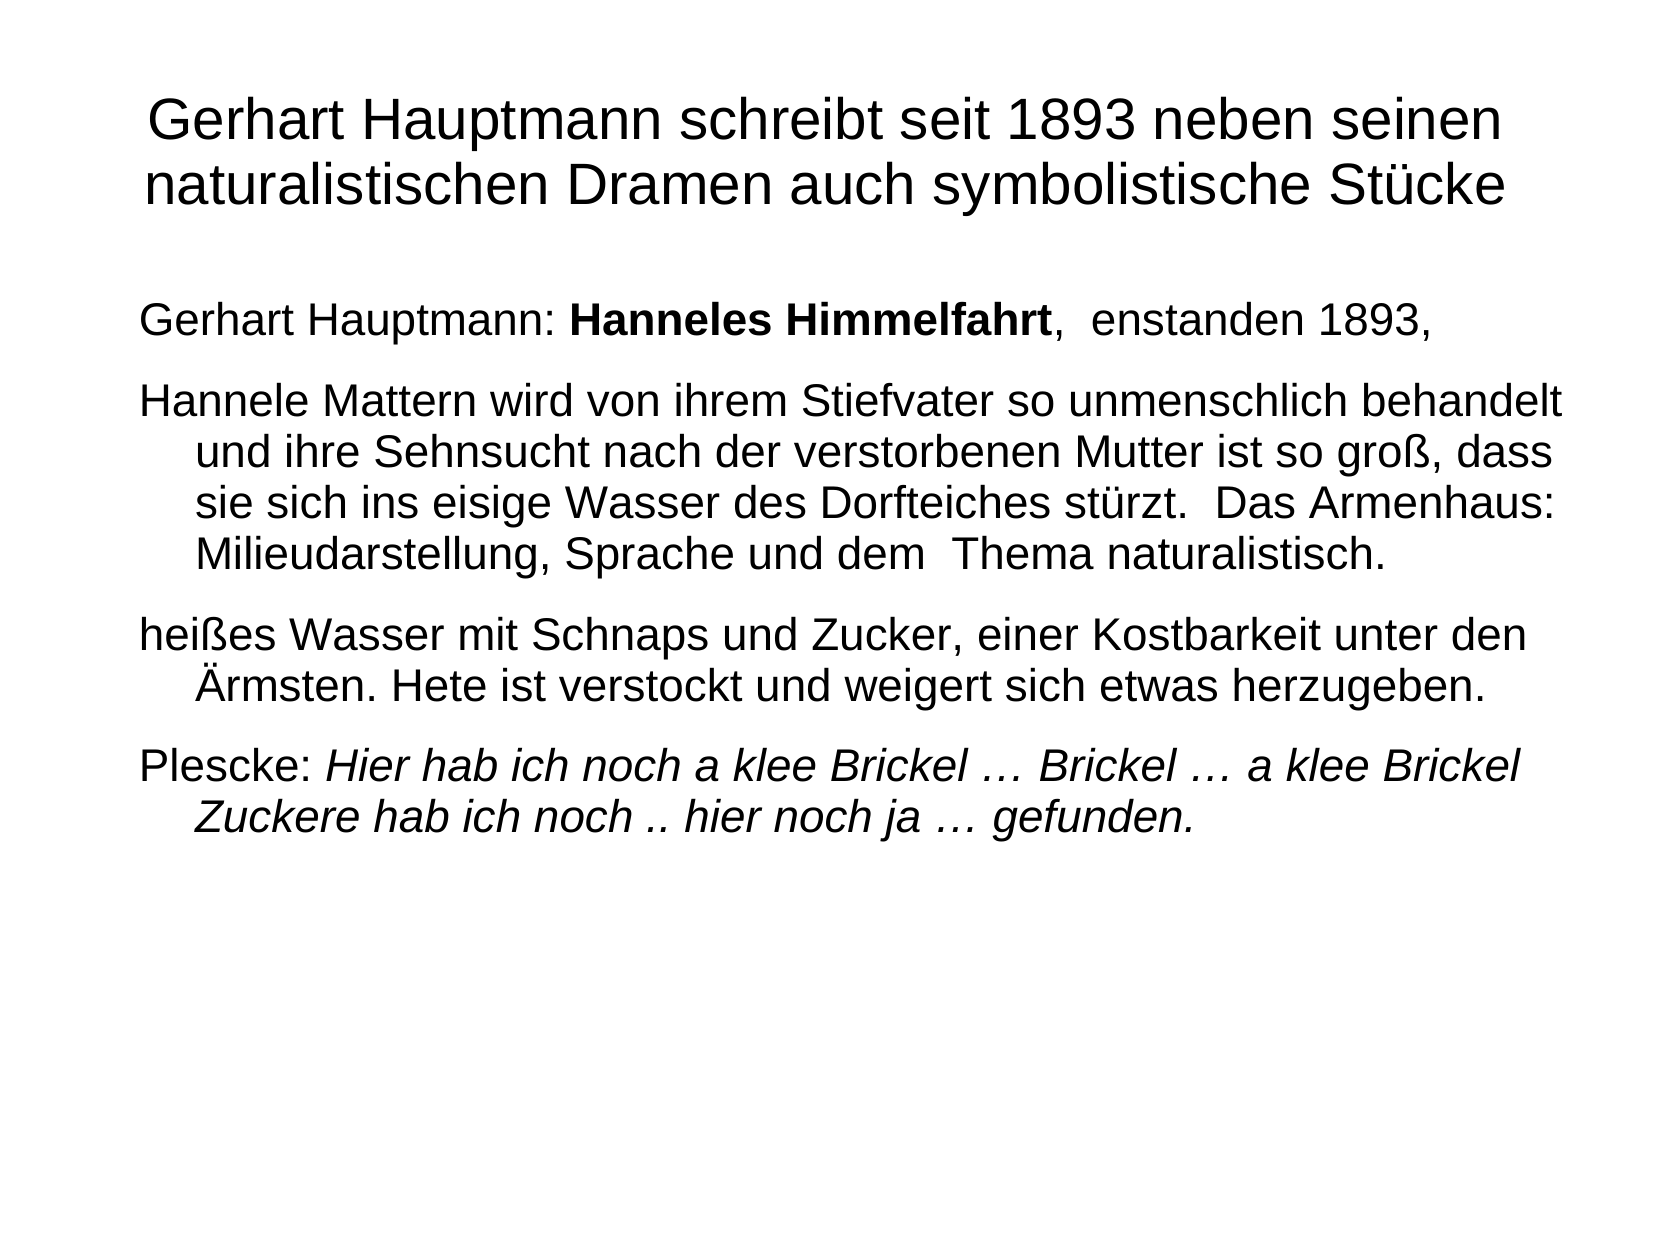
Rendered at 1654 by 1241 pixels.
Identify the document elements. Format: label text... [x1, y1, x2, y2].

list Gerhart Hauptmann: Hanneles Himmelfahrt, enstanden 1893, Hannele Mattern wird von ihrem Stiefvater so unmenschlich behandelt und ihre Sehnsucht nach der verstorbenen Mutter ist so groß, dass sie sich ins eisige Wasser des Dorfteiches stürzt. Das Armenhaus: Milieudarstellung, Sprache und dem Thema naturalistisch. heißes Wasser mit Schnaps und Zucker, einer Kostbarkeit unter den Ärmsten. Hete ist verstockt und weigert sich etwas herzugeben. Plescke: Hier hab ich noch a klee Brickel … Brickel … a klee Brickel Zuckere hab ich noch .. hier noch ja … gefunden. [82, 290, 1571, 1109]
title Gerhart Hauptmann schreibt seit 1893 neben seinen naturalistischen Dramen auch symbolistische Stücke [82, 49, 1571, 257]
